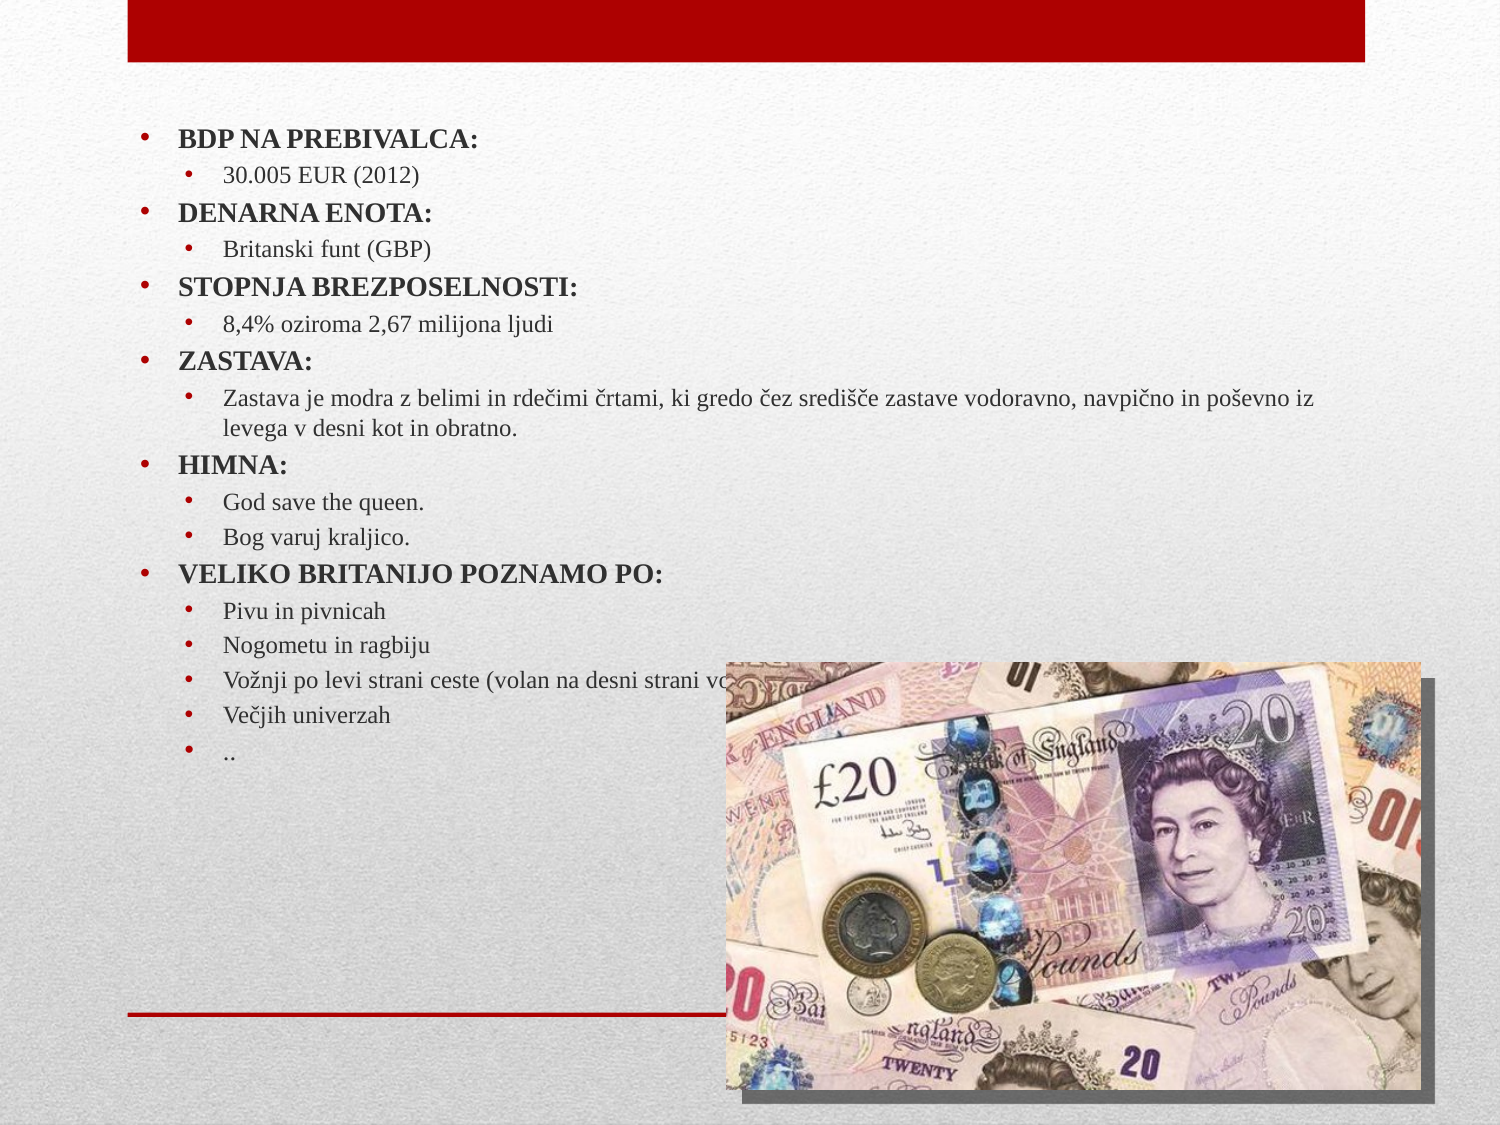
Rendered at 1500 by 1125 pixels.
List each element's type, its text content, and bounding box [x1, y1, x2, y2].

list BDP NA PREBIVALCA: 30.005 EUR (2012) DENARNA ENOTA: Britanski funt (GBP) STOPNJA BREZPOSELNOSTI: 8,4% oziroma 2,67 milijona ljudi ZASTAVA: Zastava je modra z belimi in rdečimi črtami, ki gredo čez središče zastave vodoravno, navpično in poševno iz levega v desni kot in obratno. HIMNA: God save the queen. Bog varuj kraljico. VELIKO BRITANIJO POZNAMO PO: Pivu in pivnicah Nogometu in ragbiju Vožnji po levi strani ceste (volan na desni strani vozila) Večjih univerzah .. [125, 112, 1341, 775]
picture [0, 0, 1500, 1125]
